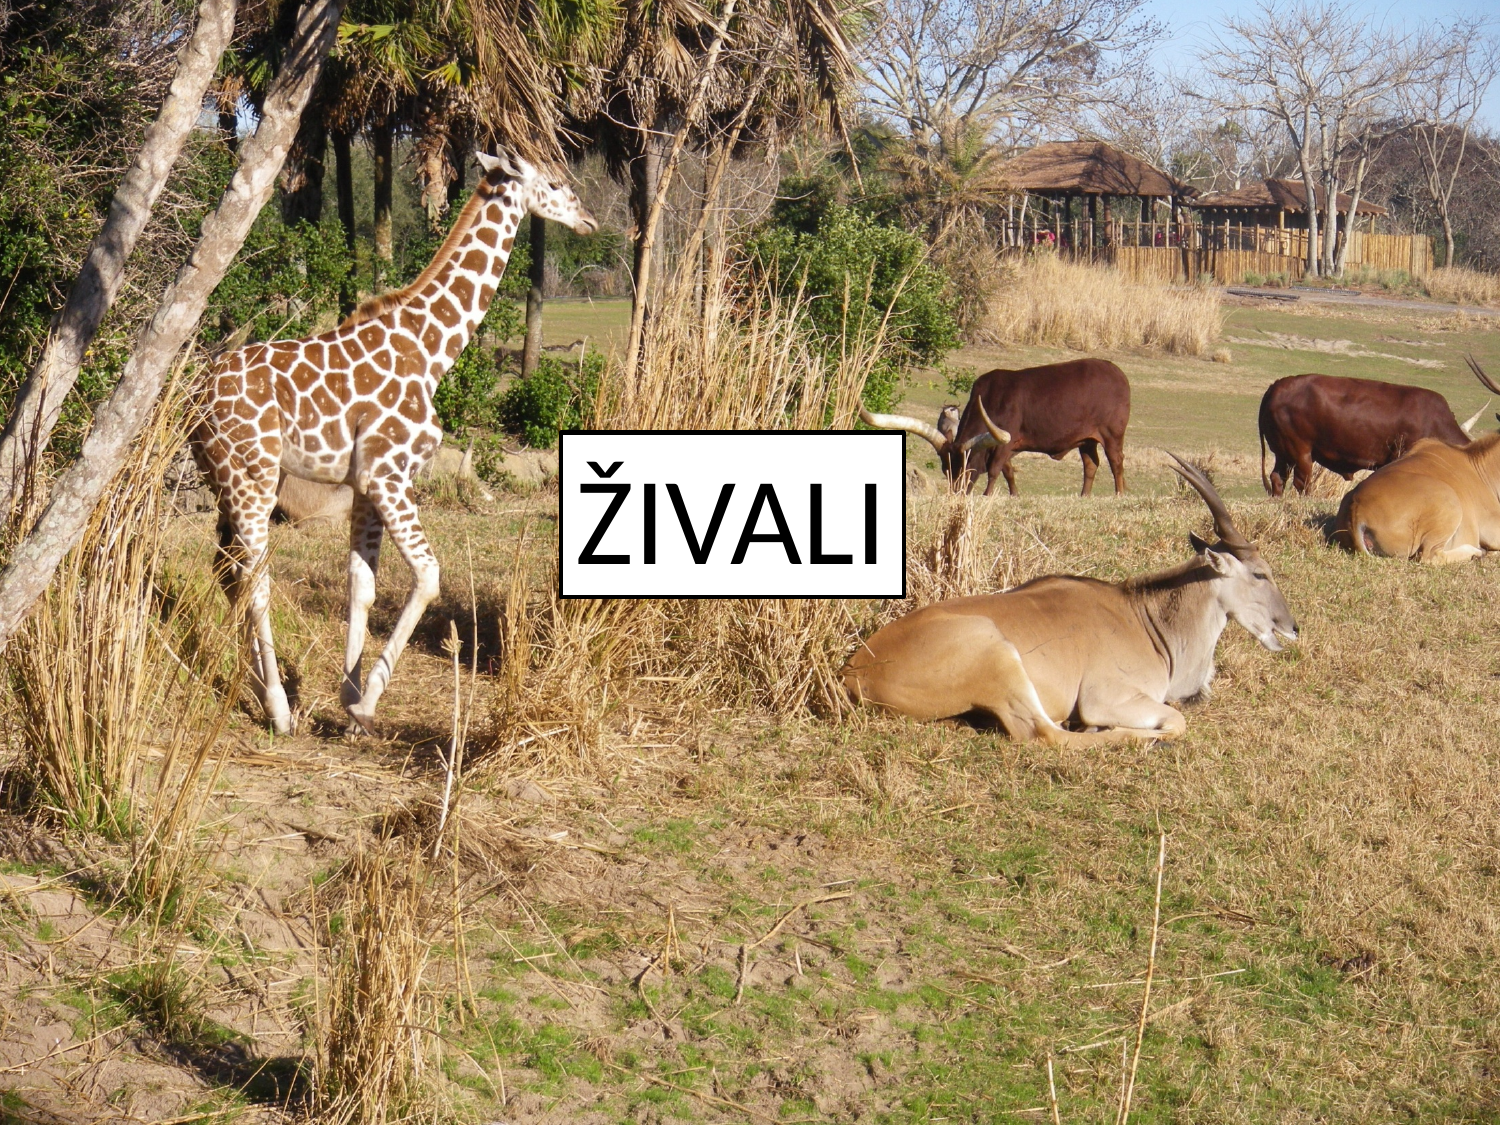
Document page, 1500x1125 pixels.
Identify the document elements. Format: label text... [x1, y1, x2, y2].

picture [0, 0, 1500, 1125]
text_box ŽIVALI [560, 432, 904, 598]
